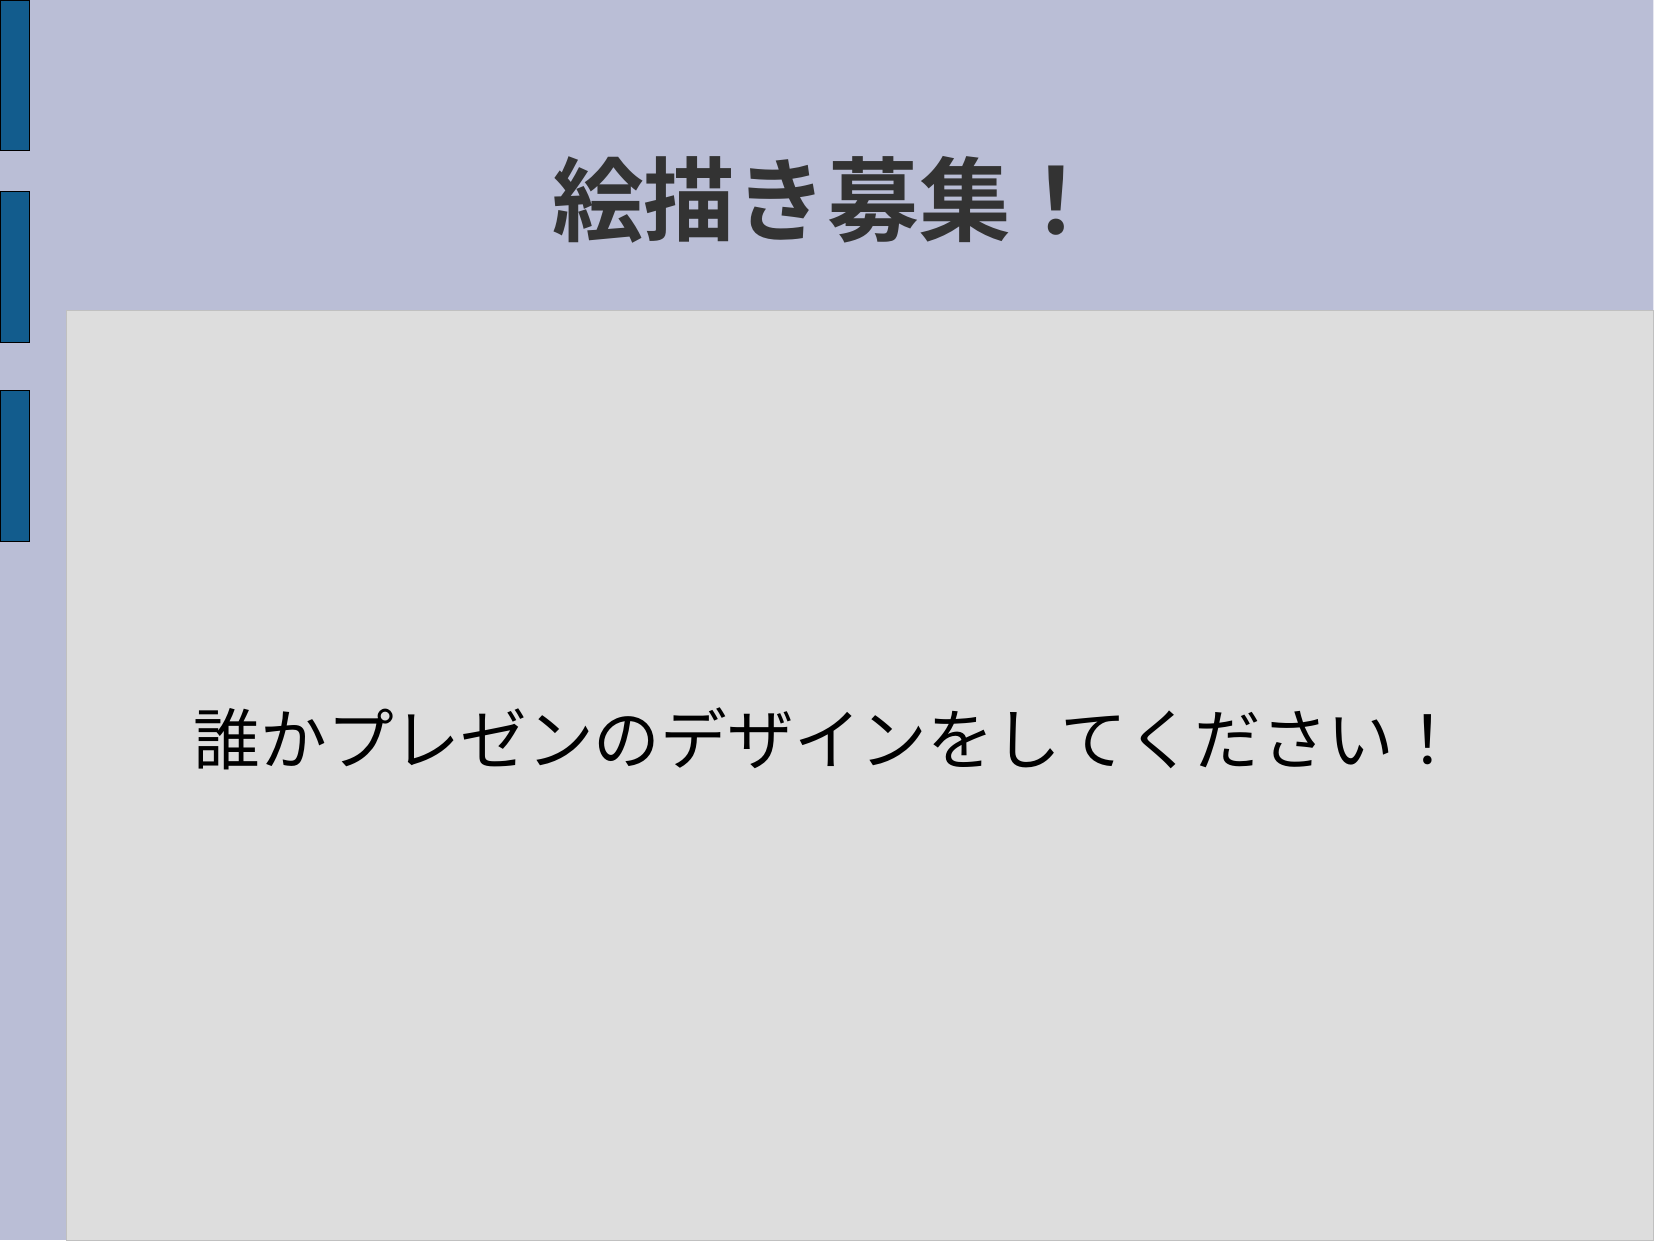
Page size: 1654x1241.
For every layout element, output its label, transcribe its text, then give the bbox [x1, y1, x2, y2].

title 絵描き募集！ [121, 91, 1534, 299]
subtitle 誰かプレゼンのデザインをしてください！ [121, 344, 1534, 1127]
